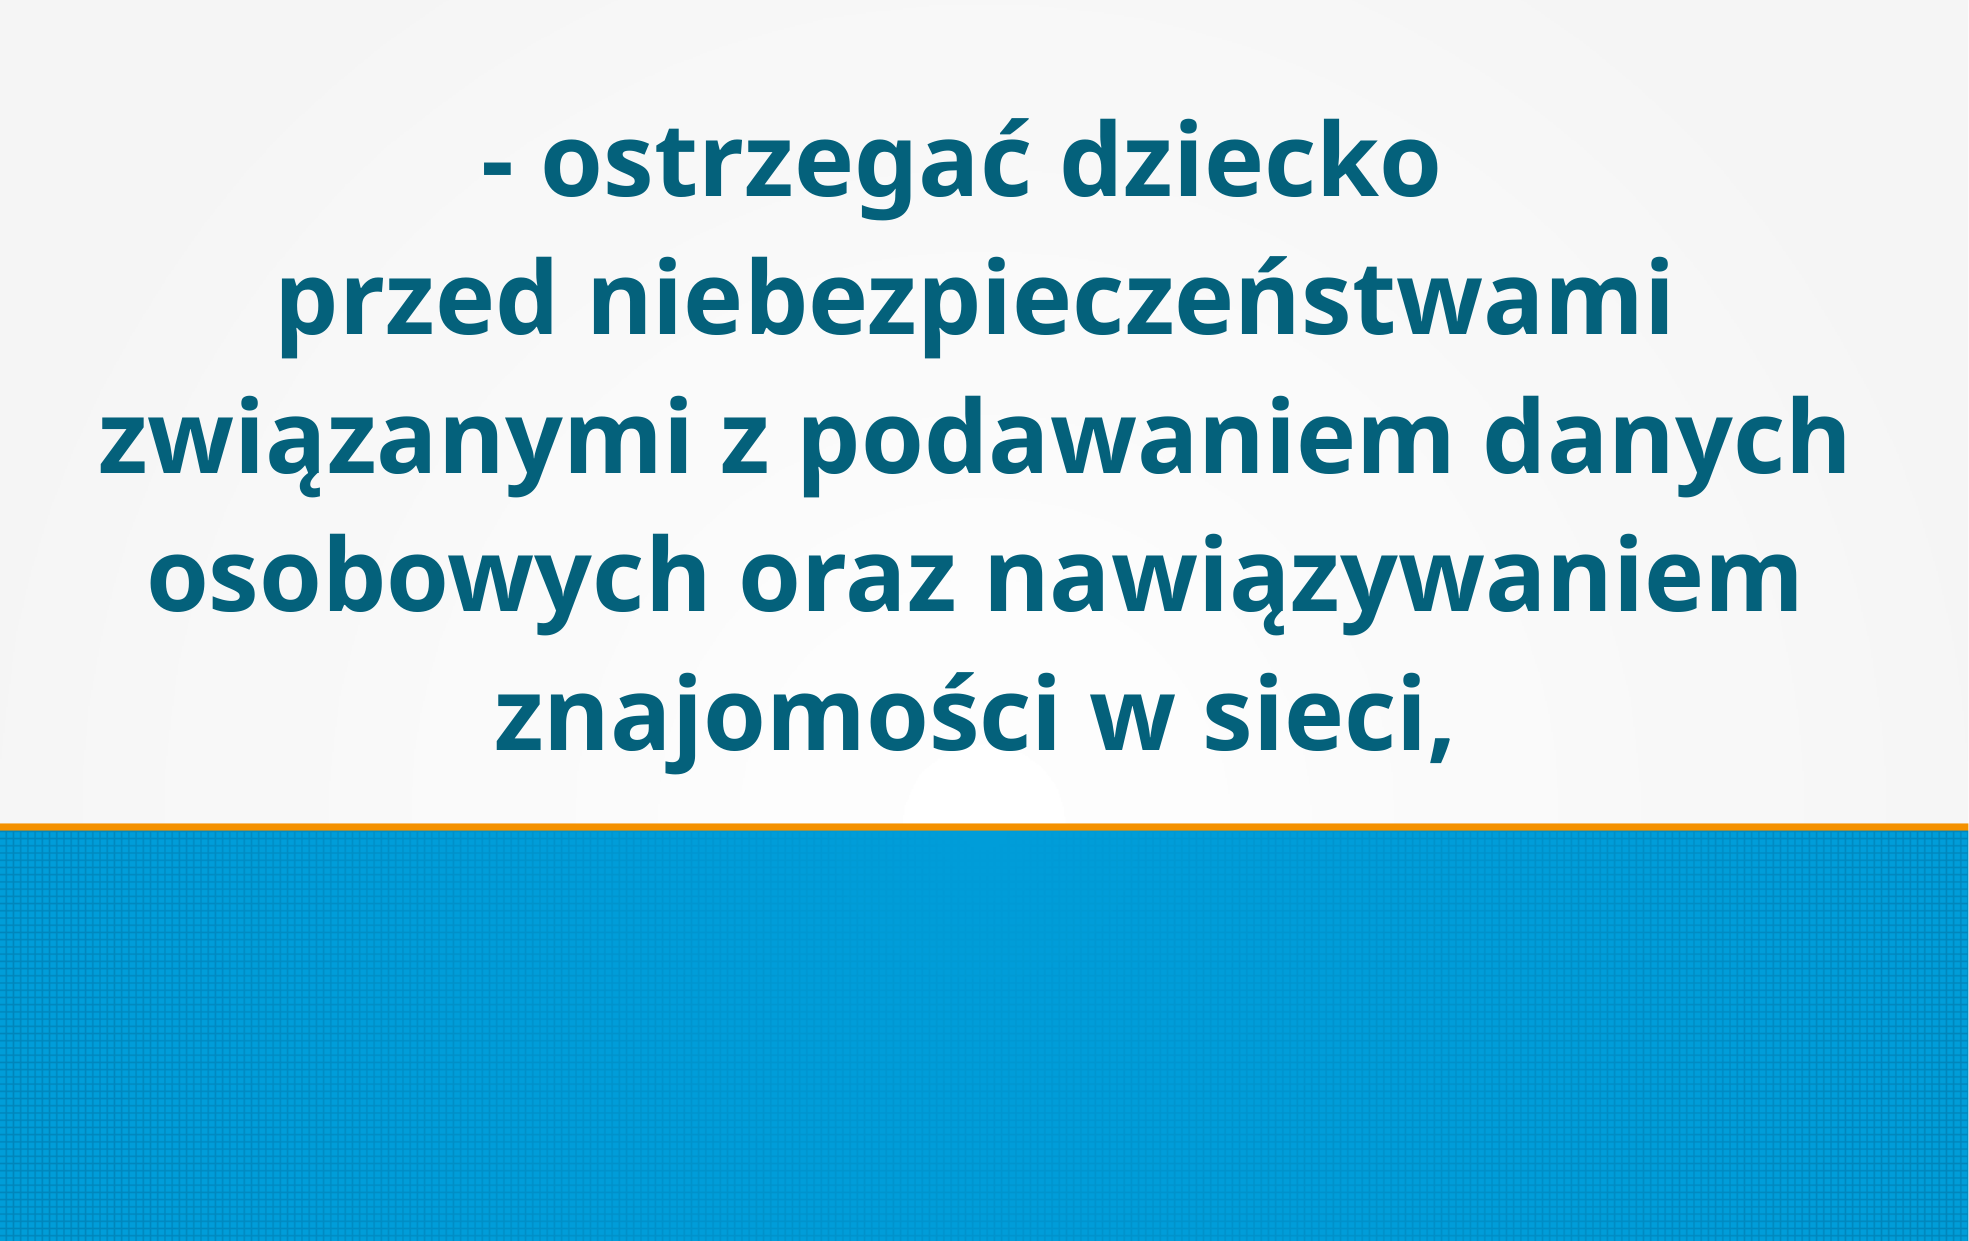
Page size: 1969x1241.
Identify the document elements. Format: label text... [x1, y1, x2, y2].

title - ostrzegać dziecko przed niebezpieczeństwami związanymi z podawaniem danych osobowych oraz nawiązywaniem znajomości w sieci, [90, 49, 1862, 781]
picture [0, 0, 1969, 830]
